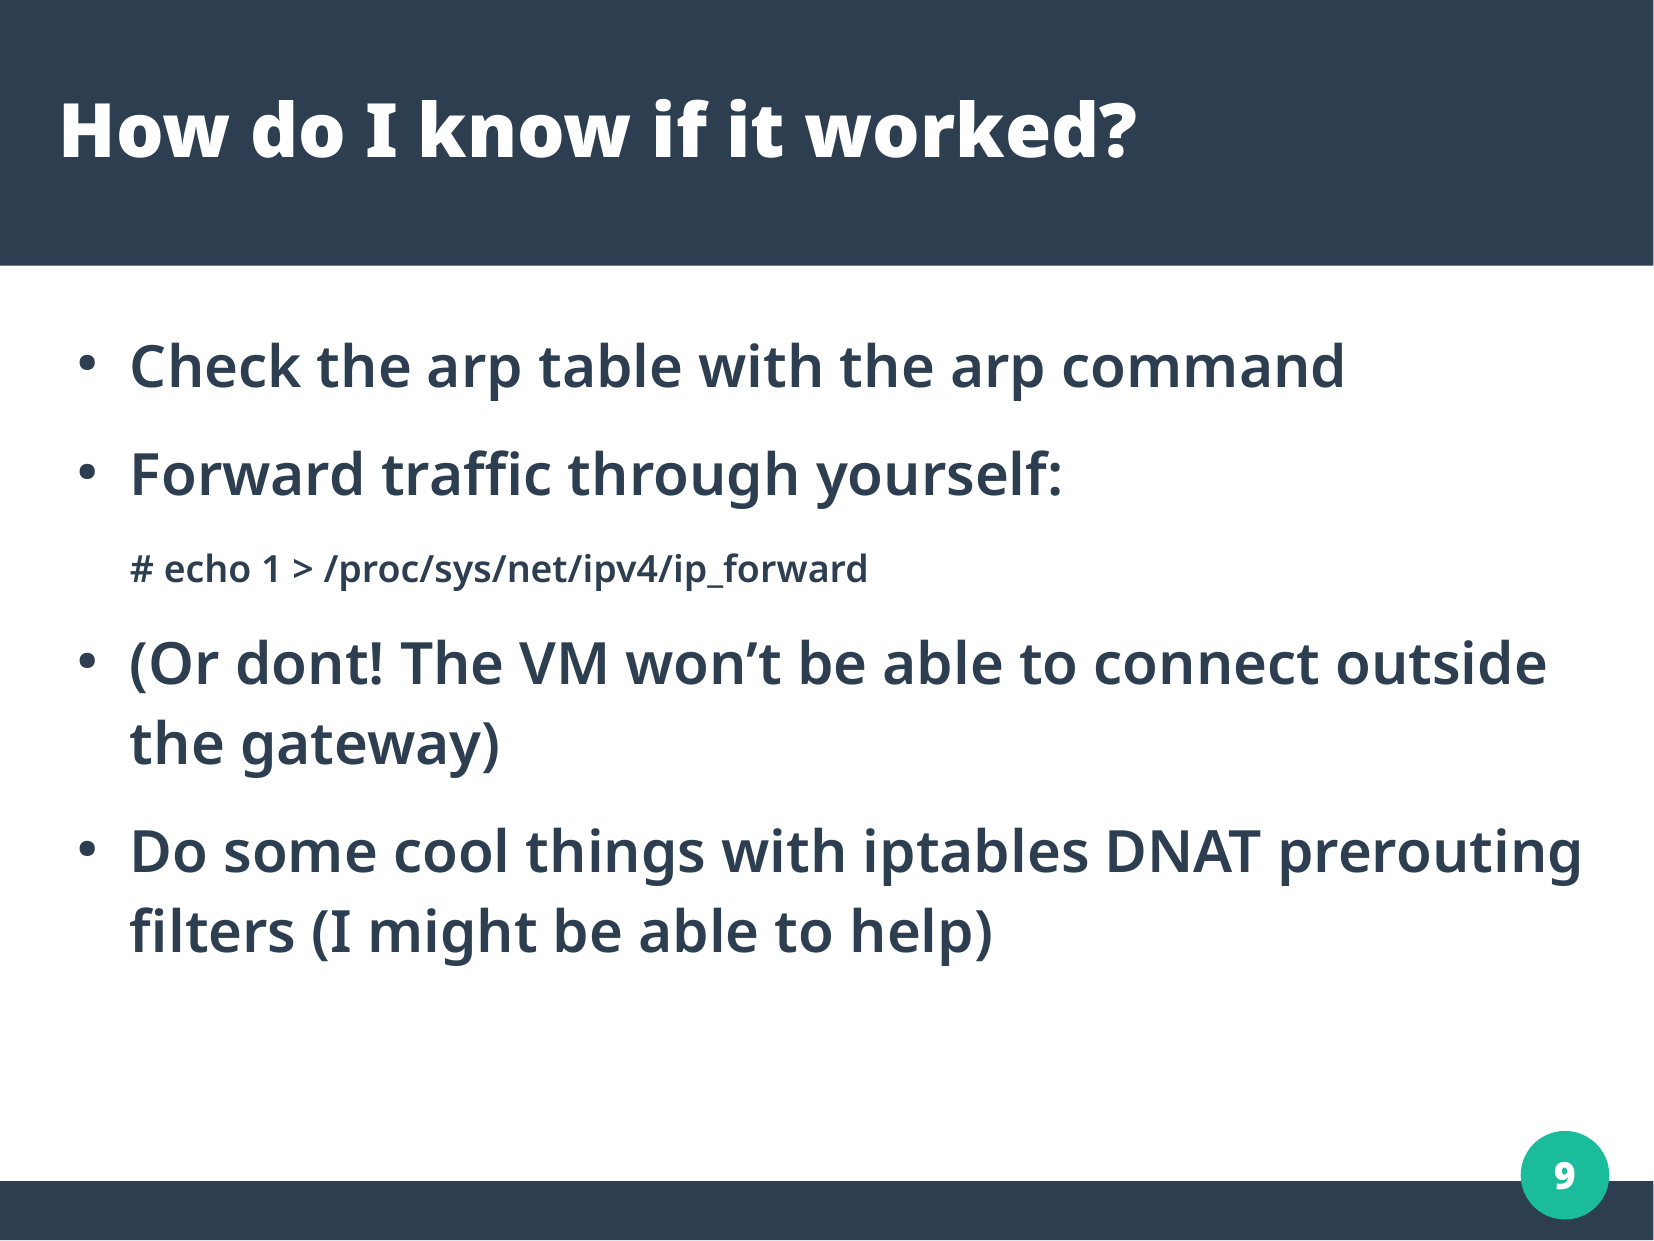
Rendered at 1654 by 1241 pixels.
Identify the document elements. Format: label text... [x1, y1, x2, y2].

list Check the arp table with the arp command Forward traffic through yourself: # echo 1 > /proc/sys/net/ipv4/ip_forward (Or dont! The VM won’t be able to connect outside the gateway) Do some cool things with iptables DNAT prerouting filters (I might be able to help) [59, 324, 1595, 1152]
title How do I know if it worked? [59, 49, 1595, 207]
